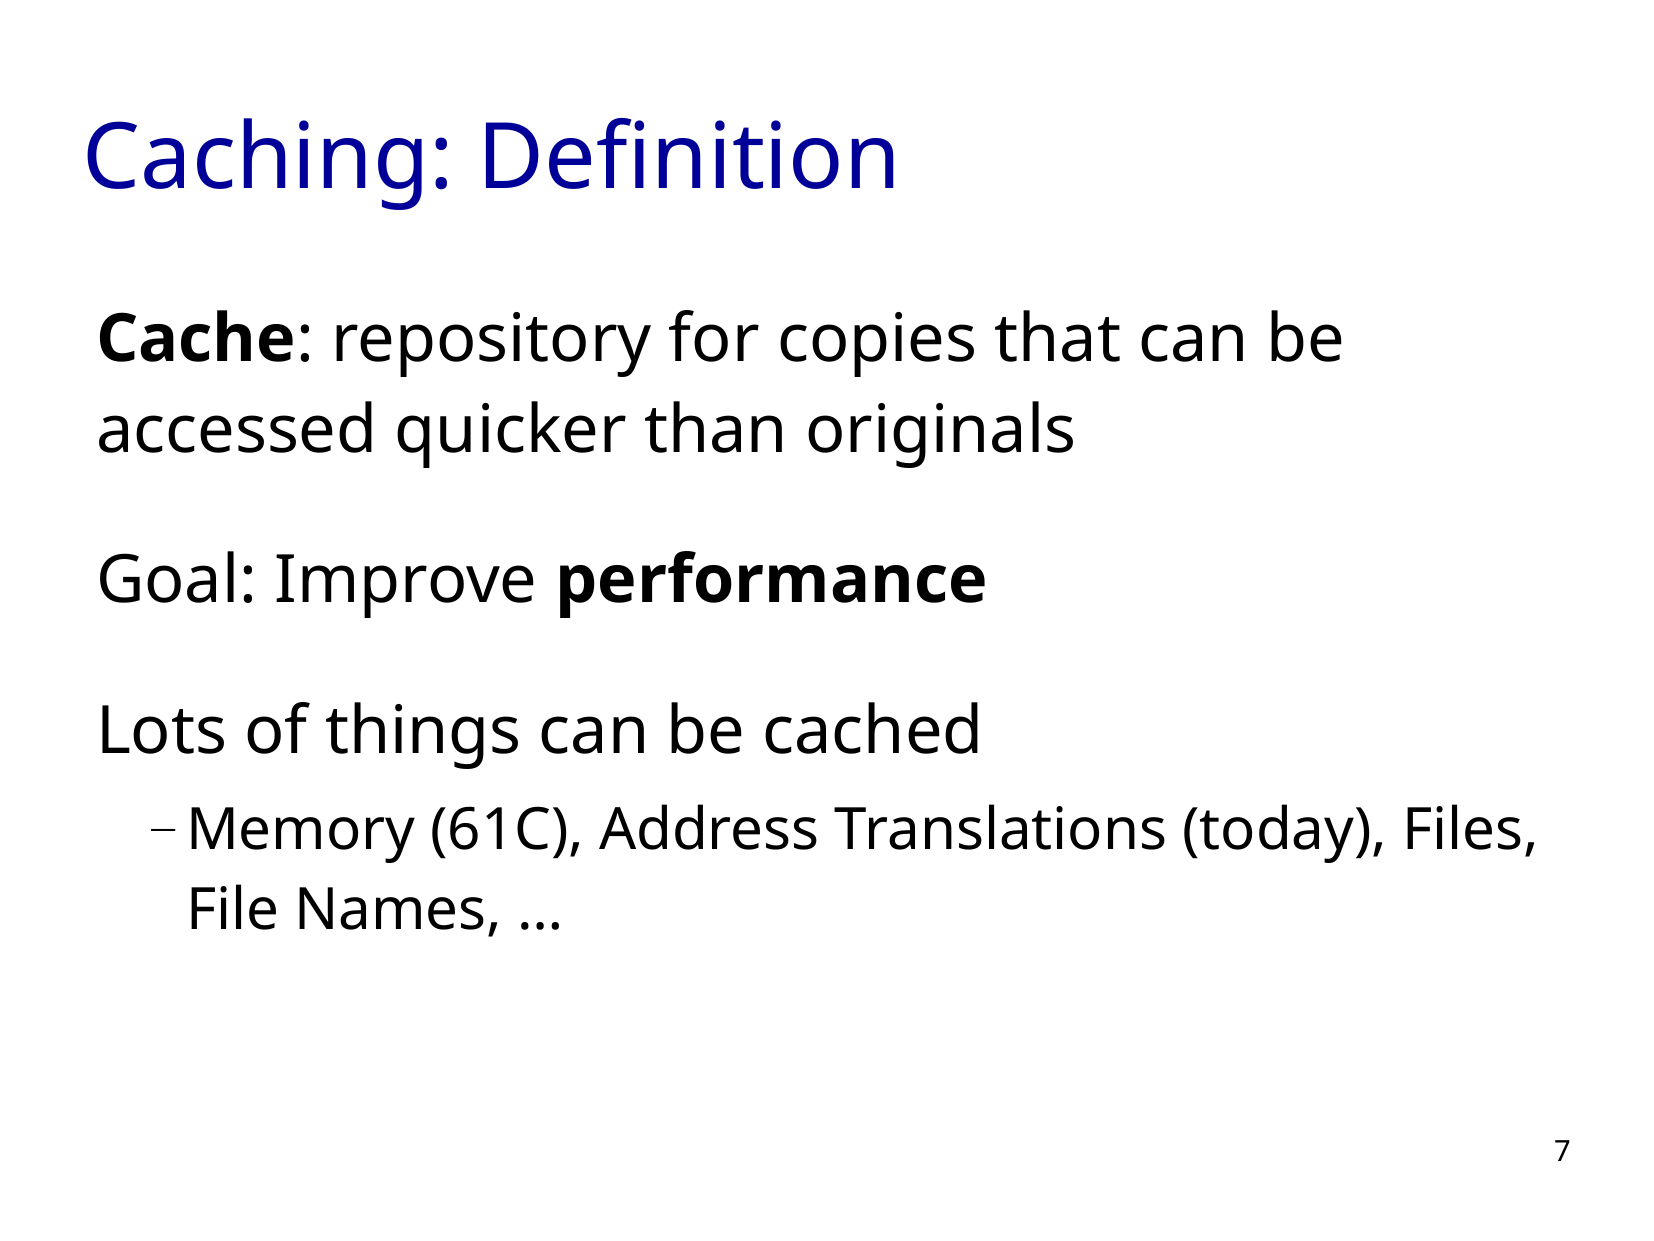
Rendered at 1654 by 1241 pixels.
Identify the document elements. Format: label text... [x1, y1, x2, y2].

title Caching: Definition [82, 49, 1571, 257]
list Cache: repository for copies that can be accessed quicker than originals Goal: Improve performance Lots of things can be cached Memory (61C), Address Translations (today), Files, File Names, … [60, 290, 1571, 1096]
